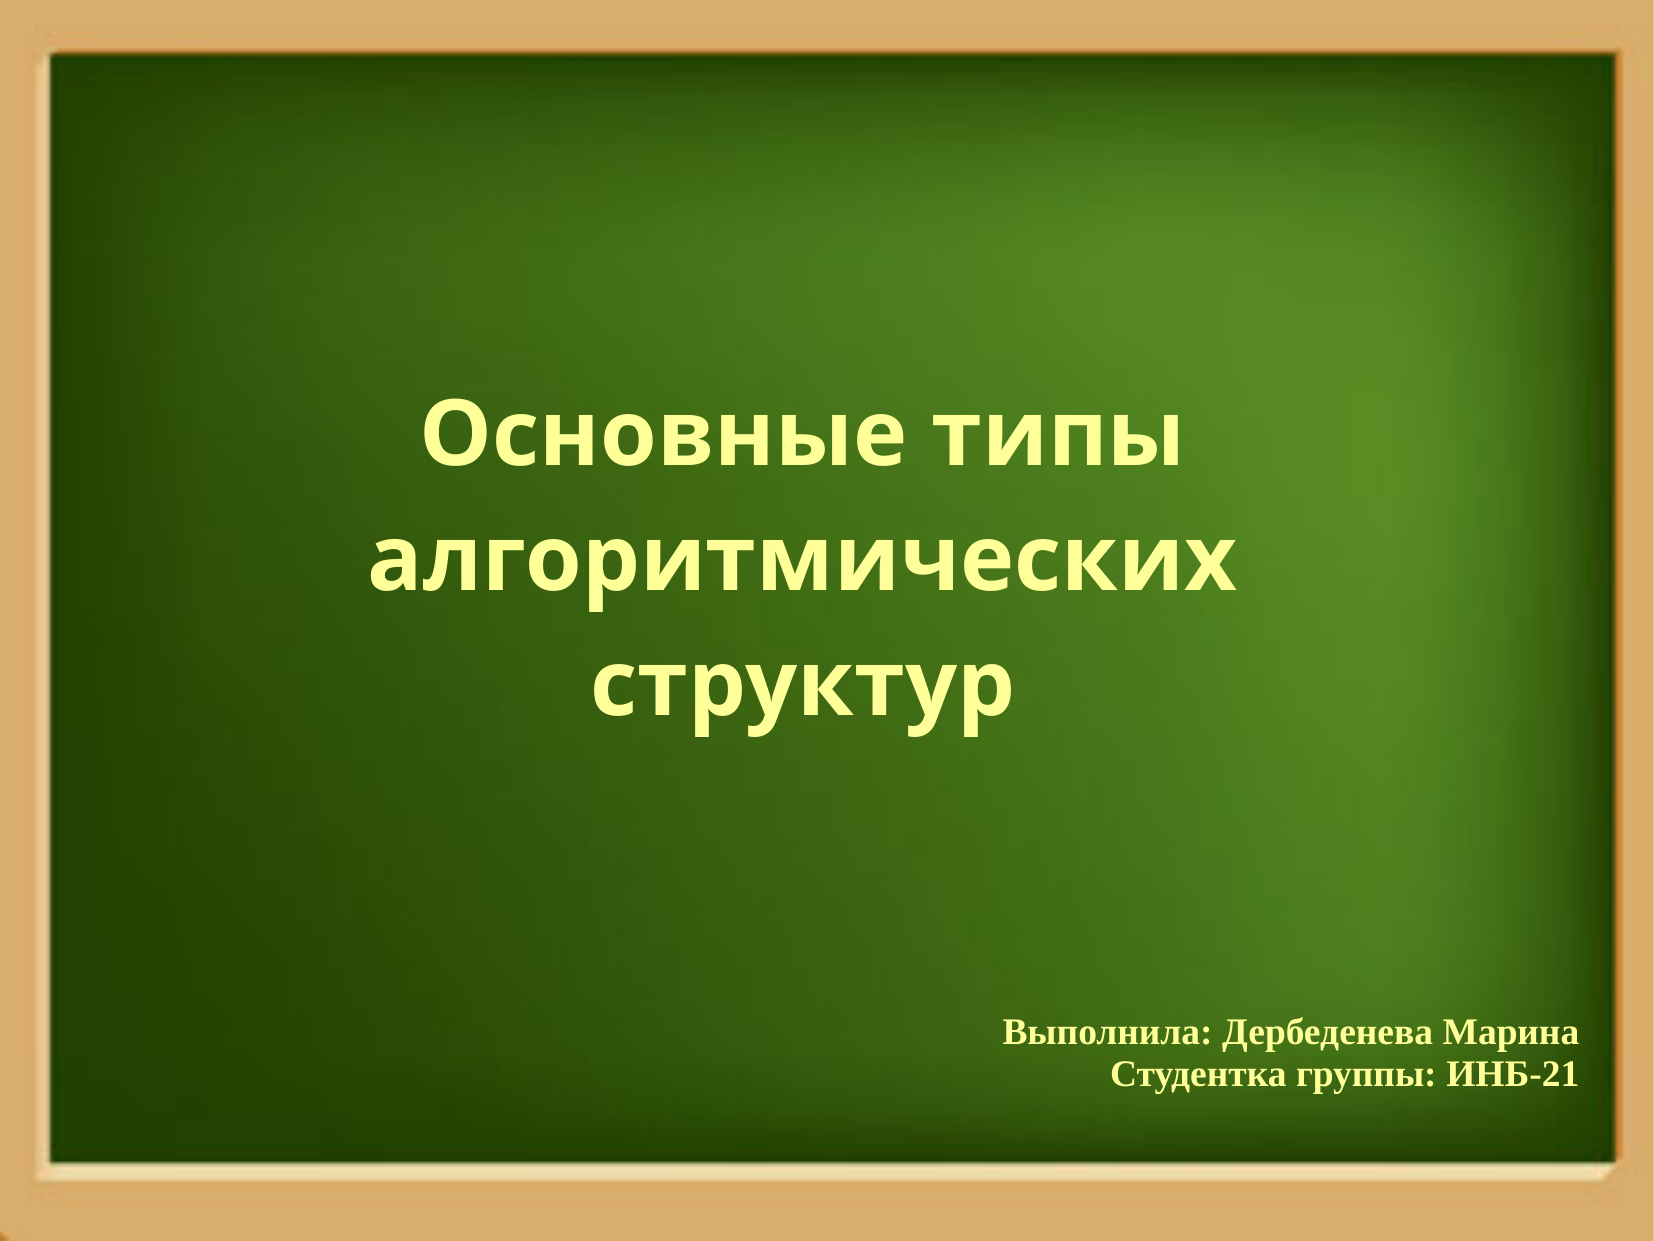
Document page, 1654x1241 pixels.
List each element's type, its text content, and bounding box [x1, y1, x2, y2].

title Основные типы алгоритмических структур [59, 363, 1548, 747]
picture [0, 0, 1654, 1241]
text_box Выполнила: Дербеденева Марина Студентка группы: ИНБ-21 [915, 1003, 1595, 1104]
